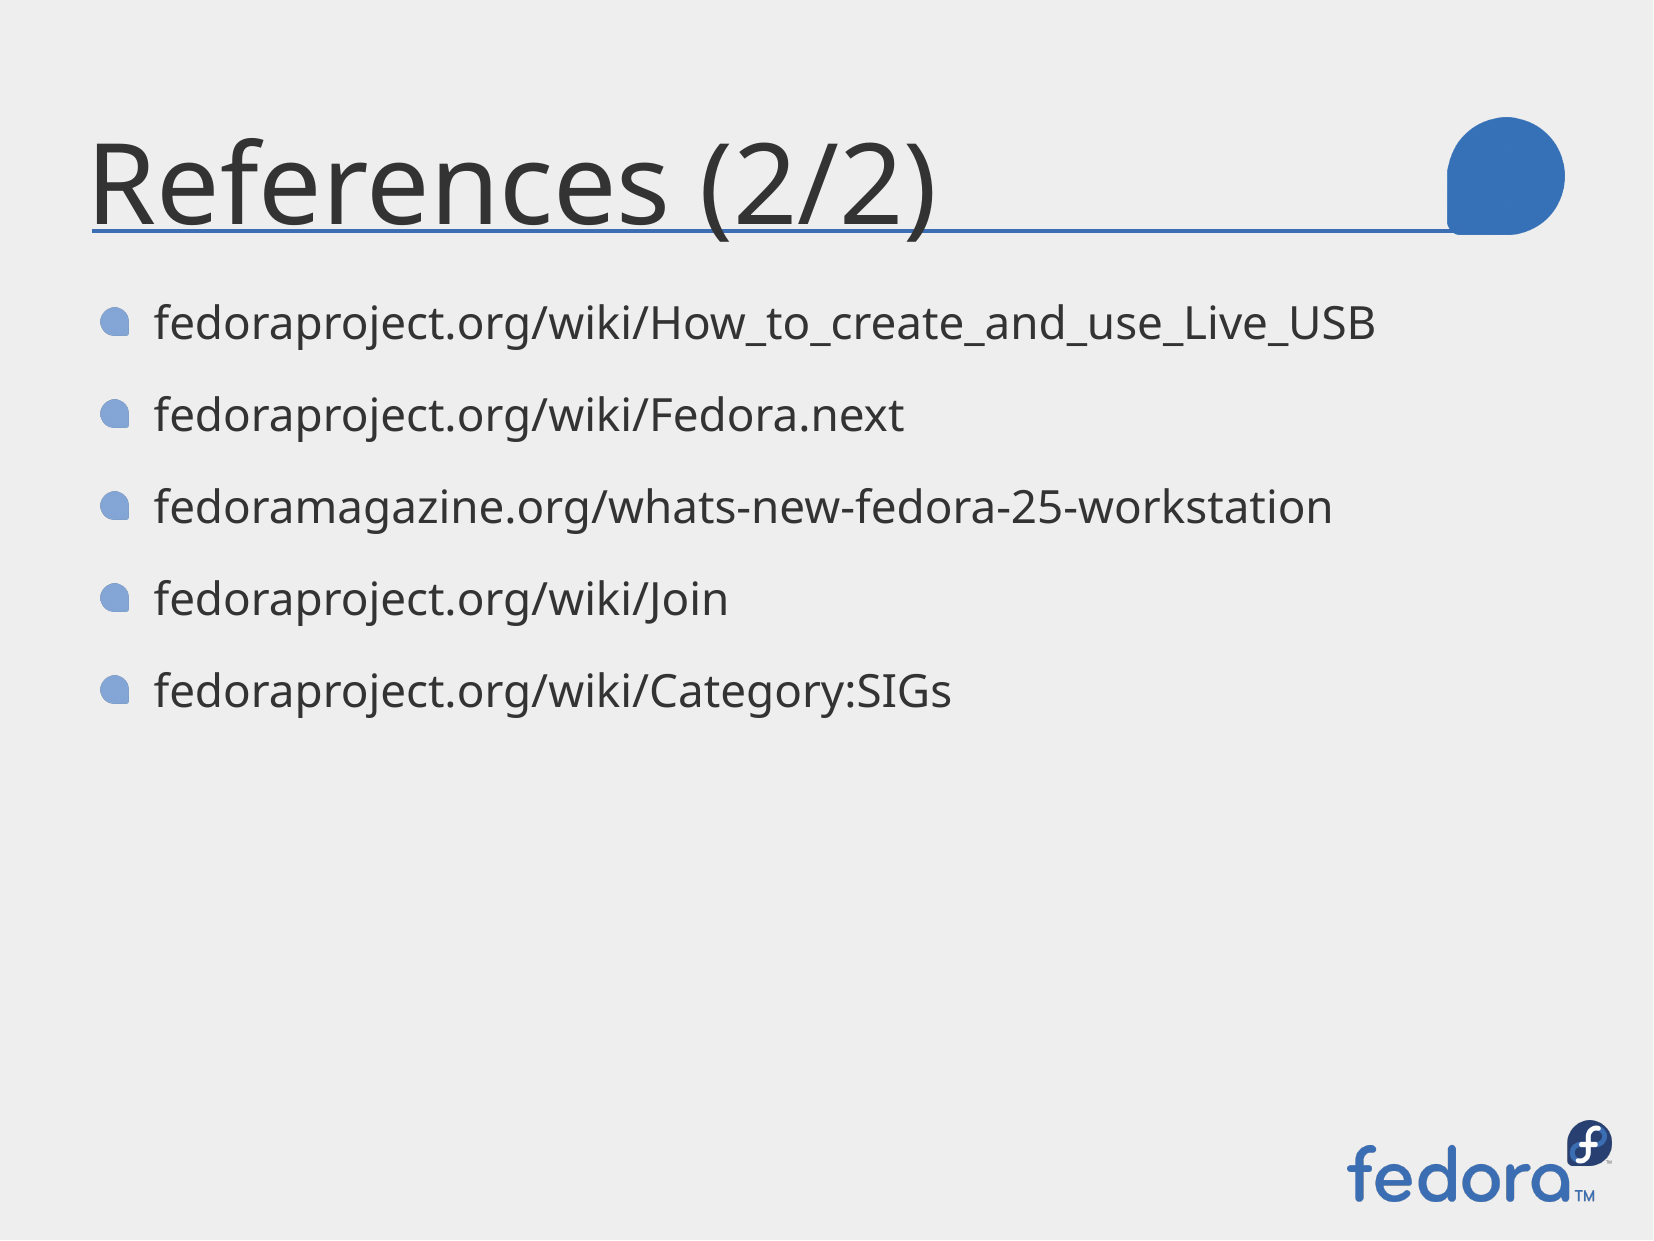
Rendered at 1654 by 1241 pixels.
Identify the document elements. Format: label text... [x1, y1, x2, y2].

title References (2/2) [86, 111, 1575, 250]
list fedoraproject.org/wiki/How_to_create_and_use_Live_USB fedoraproject.org/wiki/Fedora.next fedoramagazine.org/whats-new-fedora-25-workstation fedoraproject.org/wiki/Join fedoraproject.org/wiki/Category:SIGs [82, 290, 1571, 1010]
picture [1347, 1120, 1612, 1202]
